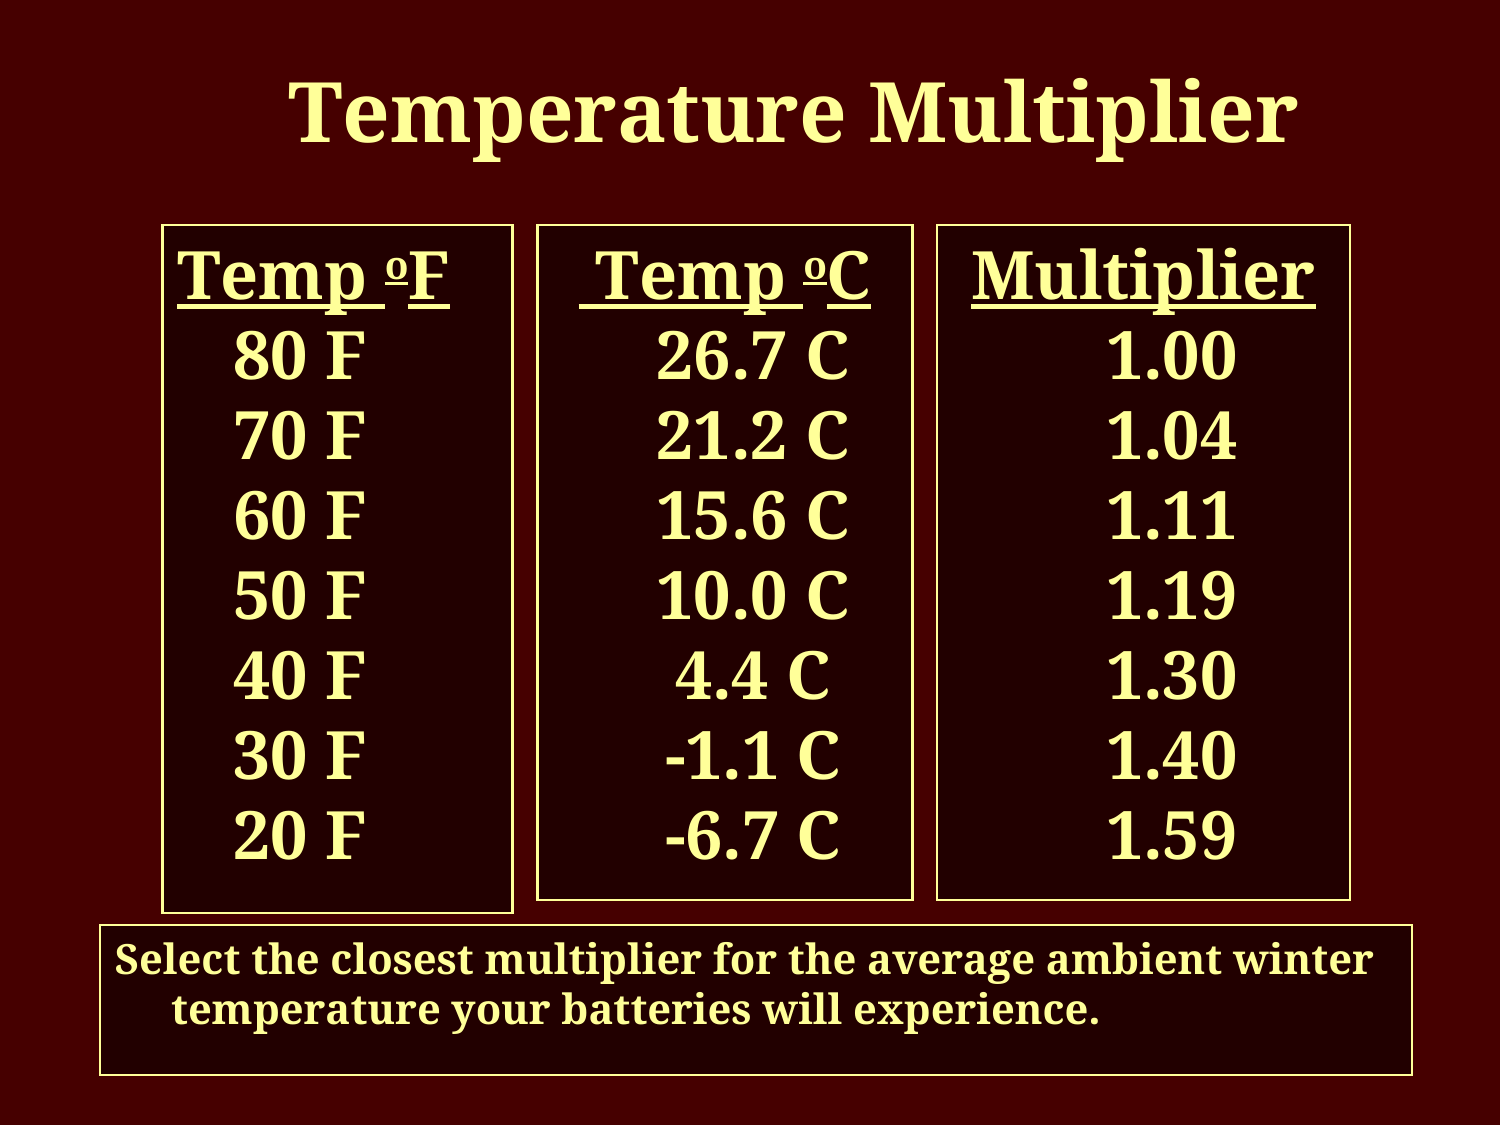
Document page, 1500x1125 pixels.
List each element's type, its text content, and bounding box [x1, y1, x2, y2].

text_box Temp oC 26.7 C 21.2 C 15.6 C 10.0 C 4.4 C -1.1 C -6.7 C [537, 224, 913, 901]
list Temp oF 80 F 70 F 60 F 50 F 40 F 30 F 20 F [162, 224, 513, 913]
title Temperature Multiplier [225, 50, 1363, 168]
text_box Select the closest multiplier for the average ambient winter temperature your batteries will experience. [99, 924, 1413, 1075]
text_box Multiplier 1.00 1.04 1.11 1.19 1.30 1.40 1.59 [937, 224, 1350, 901]
